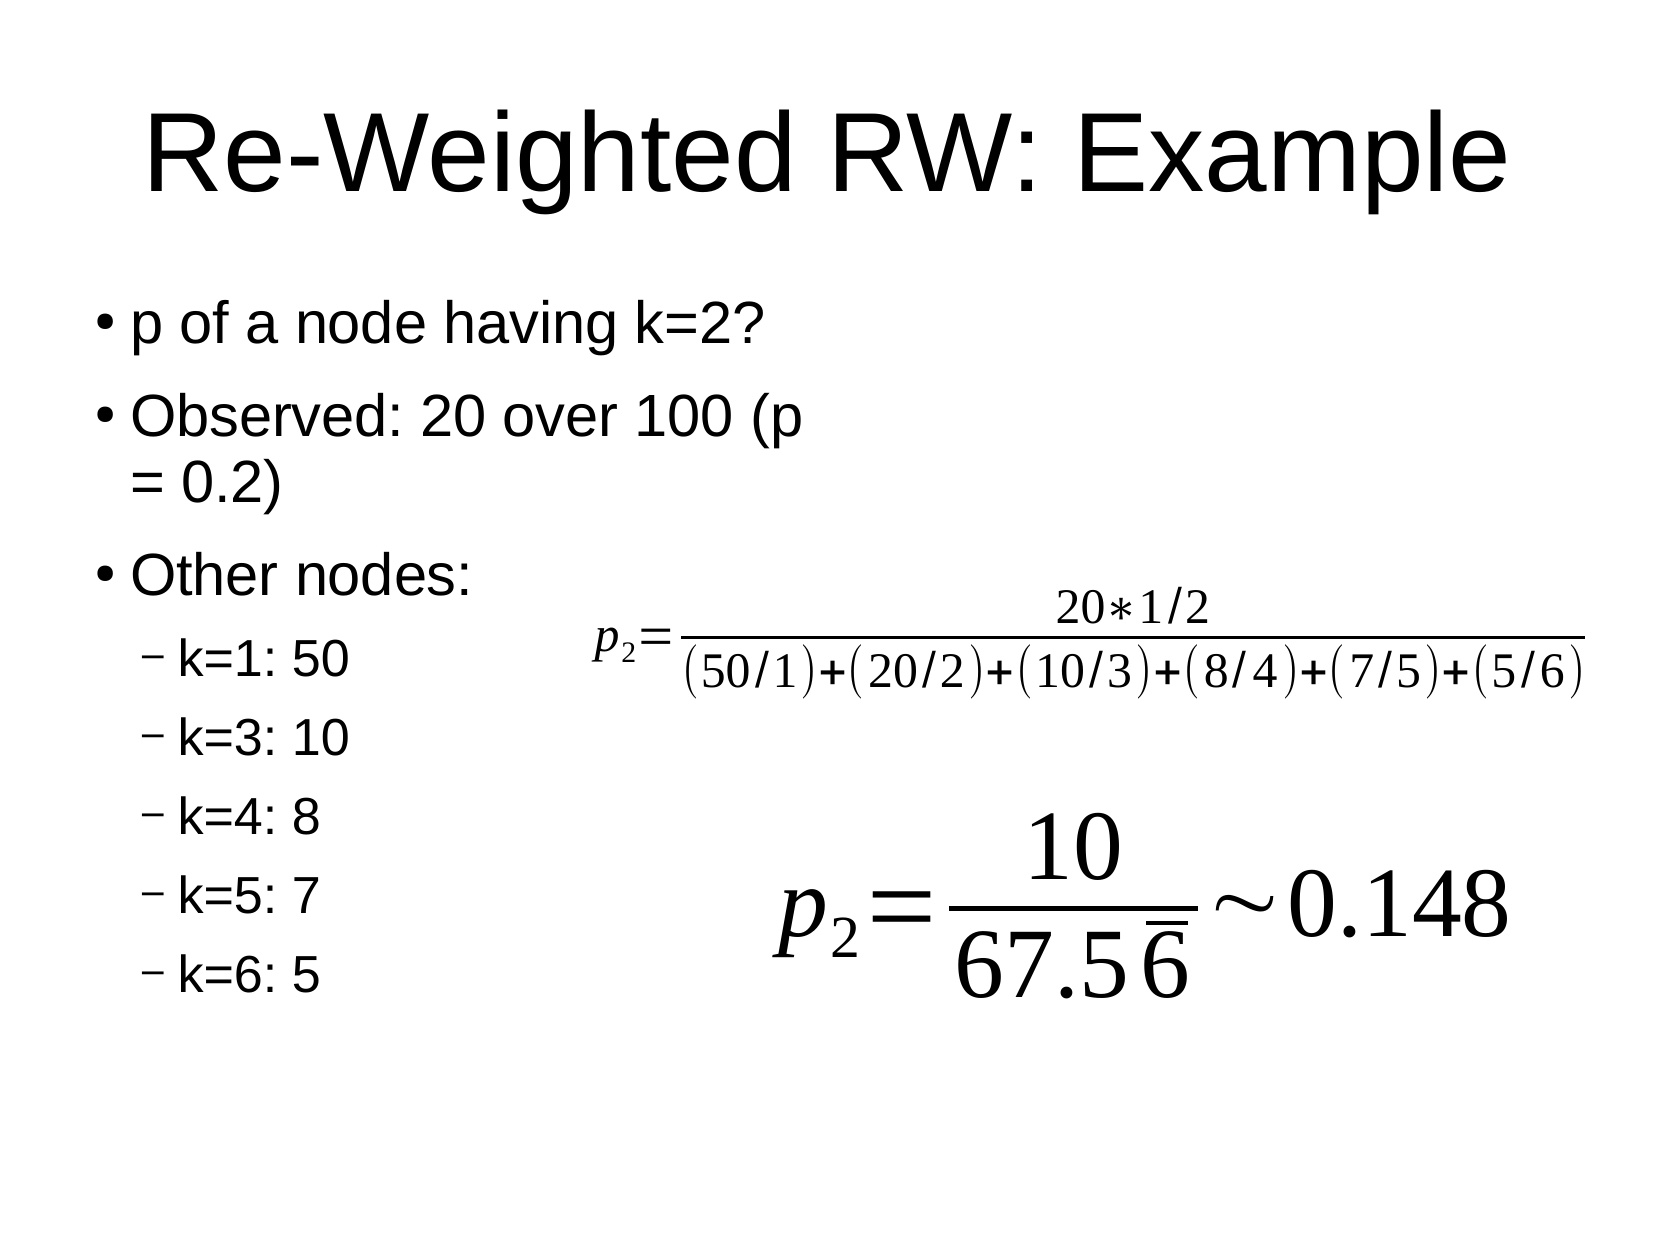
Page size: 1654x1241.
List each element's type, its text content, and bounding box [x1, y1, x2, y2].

title Re-Weighted RW: Example [82, 49, 1571, 257]
list p of a node having k=2? Observed: 20 over 100 (p = 0.2) Other nodes: k=1: 50 k=3: 10 k=4: 8 k=5: 7 k=6: 5 [82, 290, 809, 1010]
chart [583, 584, 1594, 702]
chart [761, 810, 1521, 1021]
